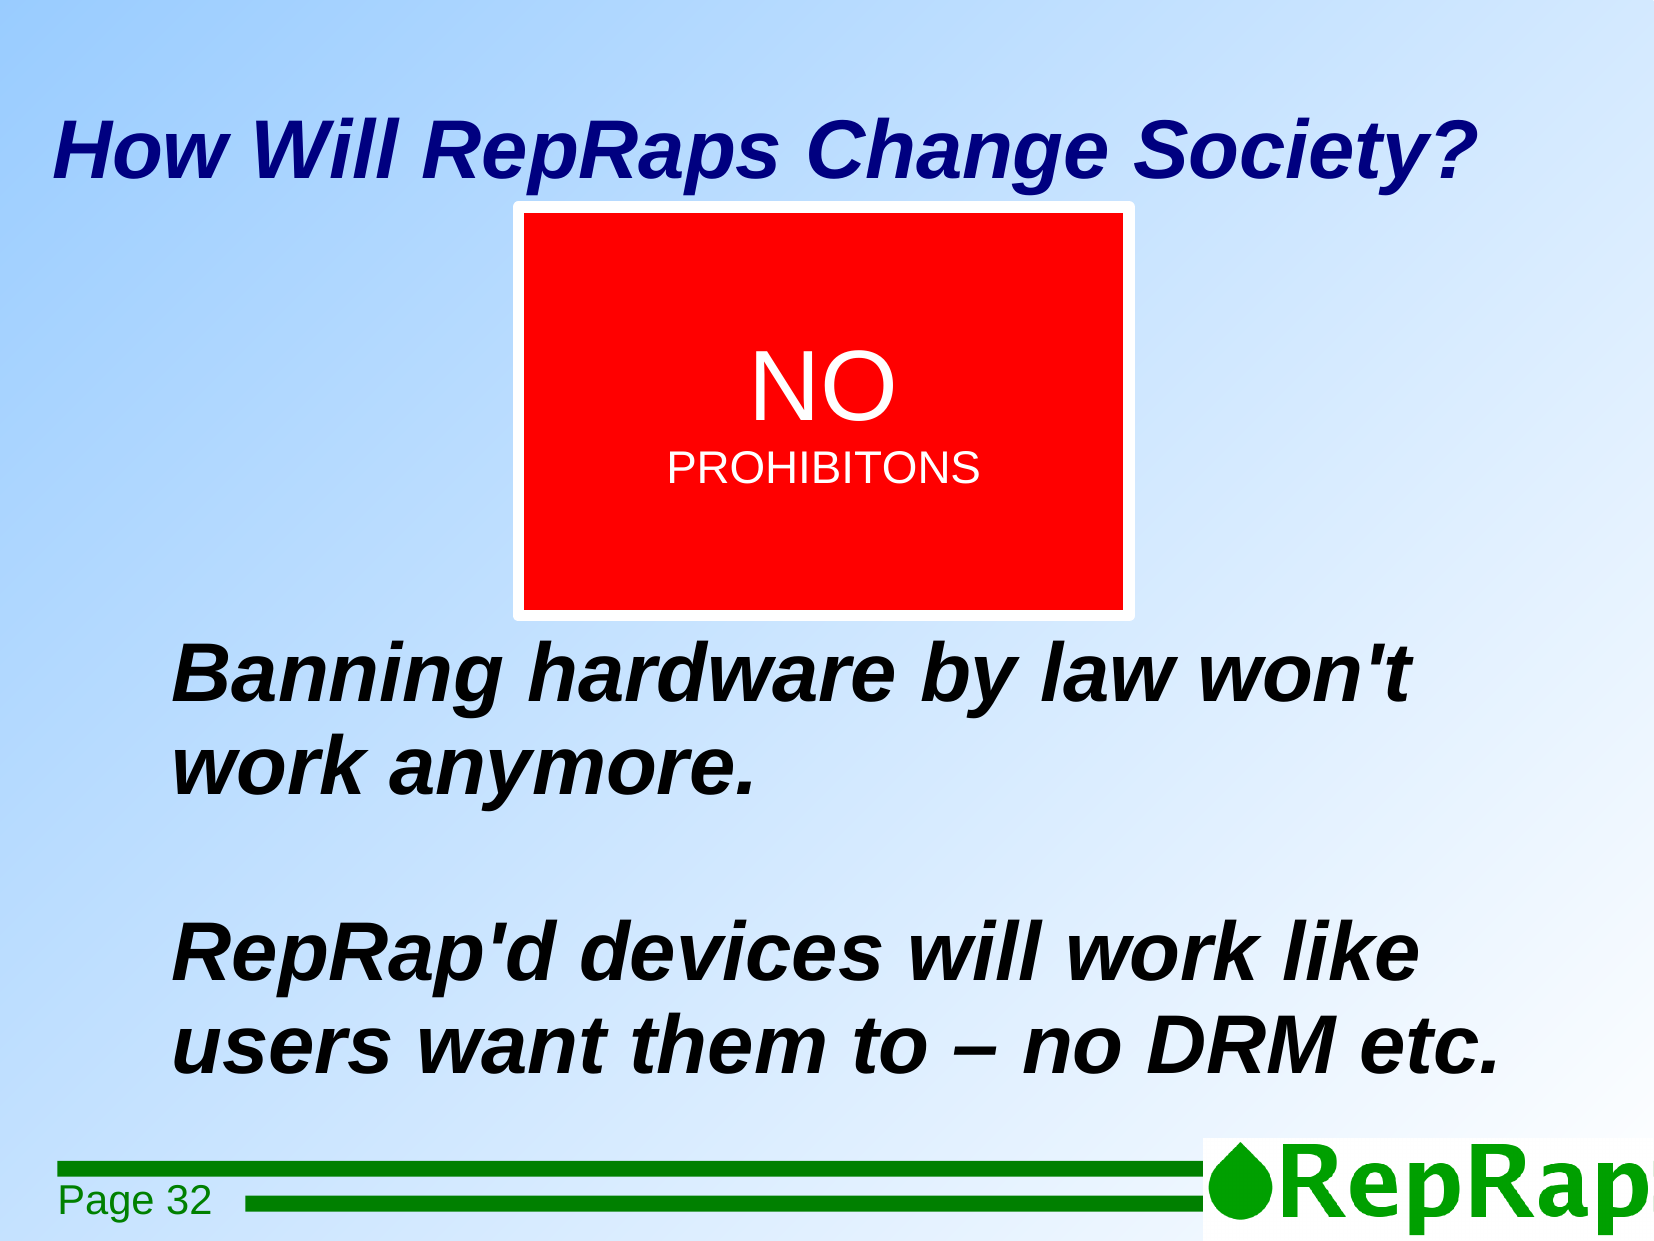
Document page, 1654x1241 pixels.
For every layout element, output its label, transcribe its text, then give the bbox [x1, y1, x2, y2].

picture [1203, 1138, 1654, 1241]
title How Will RepRaps Change Society? [52, 46, 1654, 254]
text_box Banning hardware by law won't work anymore. RepRap'd devices will work like users want them to – no DRM etc. [171, 626, 1551, 1092]
text_box NO PROHIBITONS [518, 207, 1130, 616]
